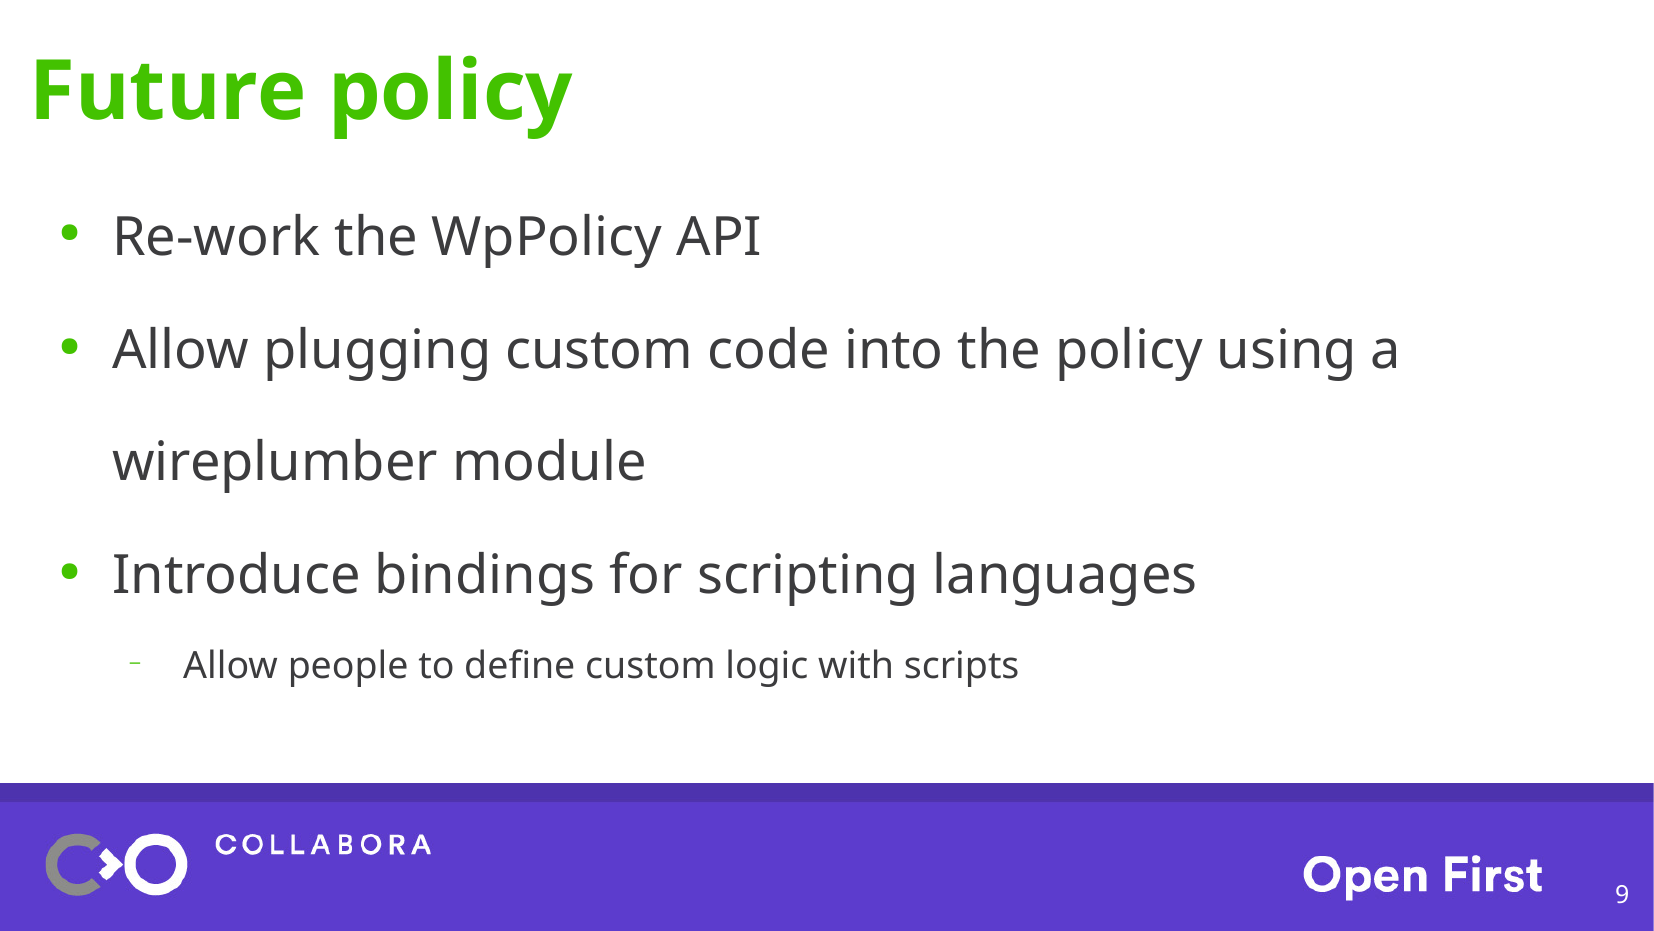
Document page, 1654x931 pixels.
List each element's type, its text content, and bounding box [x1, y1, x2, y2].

title Future policy [29, 28, 1603, 147]
picture [0, 0, 1654, 931]
list Re-work the WpPolicy API Allow plugging custom code into the policy using a wireplumber module Introduce bindings for scripting languages Allow people to define custom logic with scripts [41, 160, 1614, 804]
